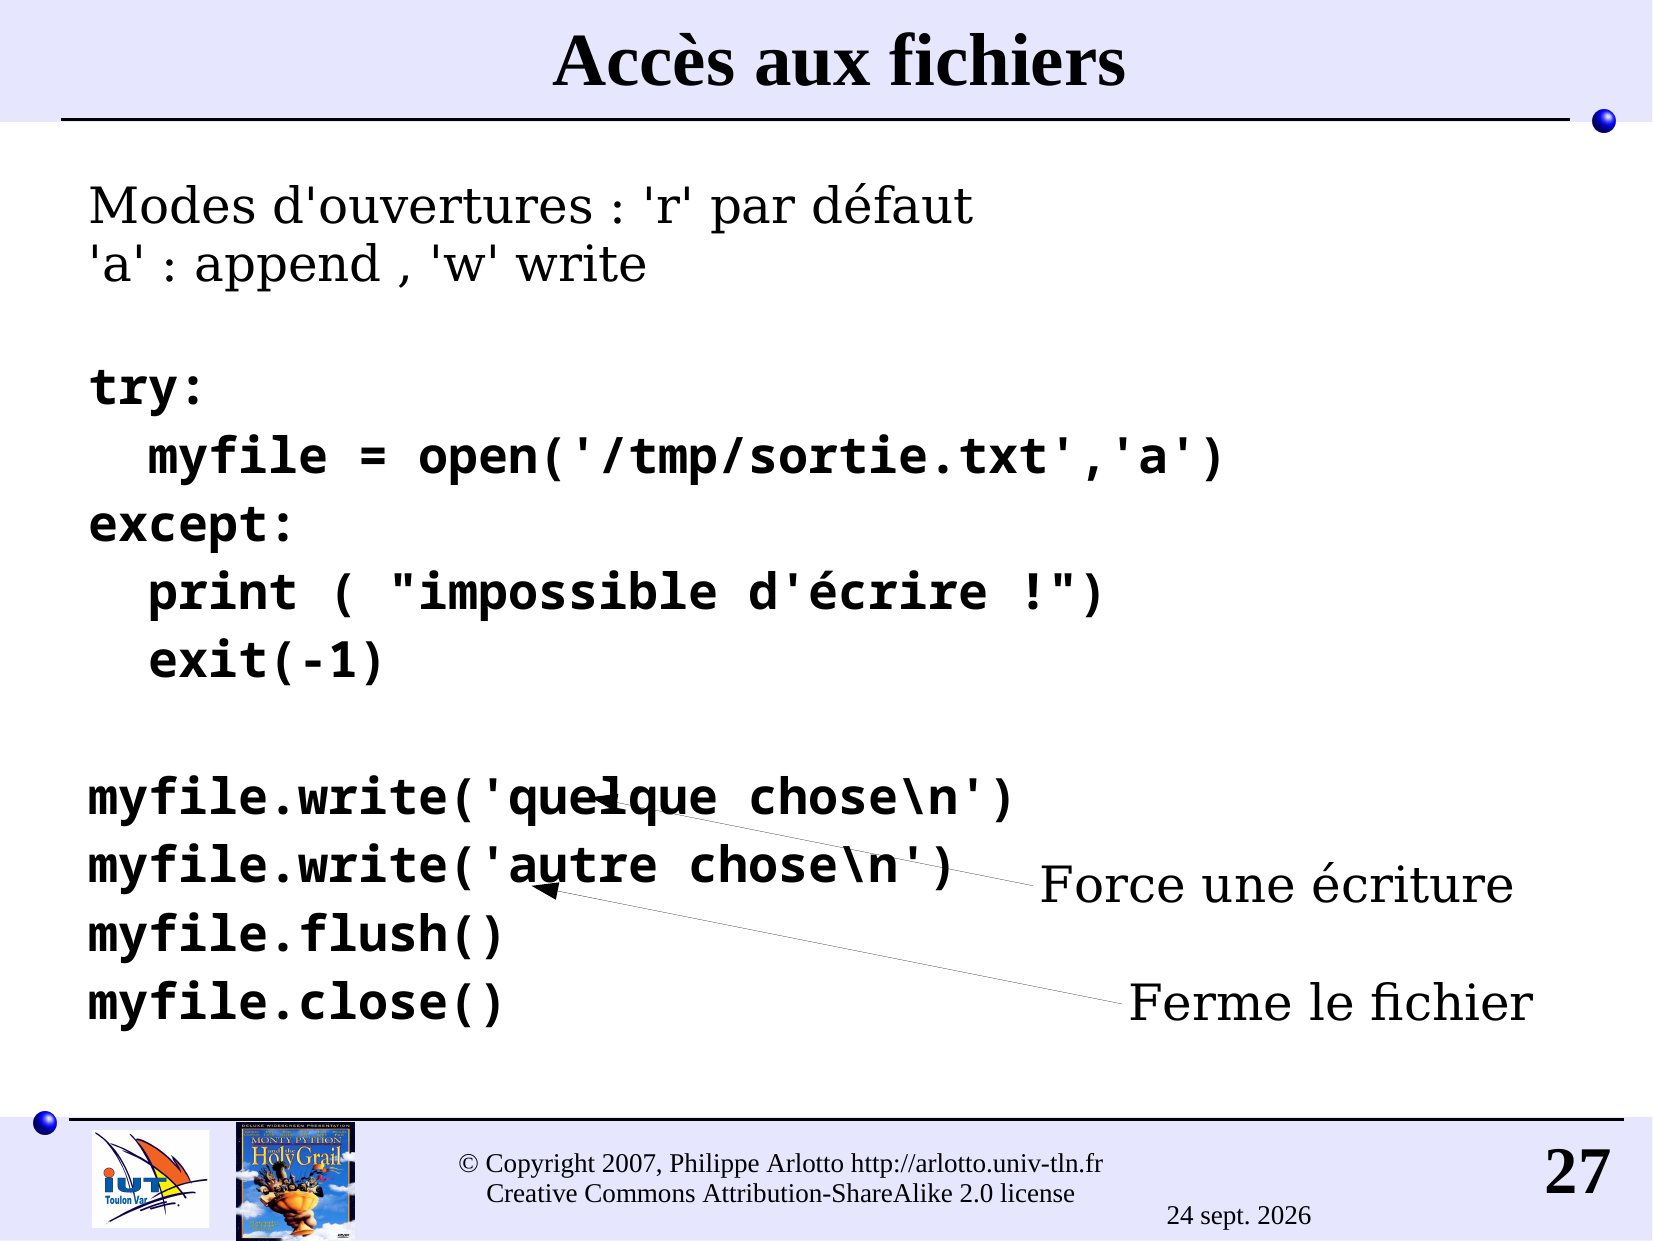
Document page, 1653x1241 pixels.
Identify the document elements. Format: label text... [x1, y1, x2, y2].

text_box Ferme le fichier [1128, 974, 1536, 1033]
text_box Force une écriture [1039, 856, 1516, 915]
title Accès aux fichiers [95, 11, 1585, 110]
text_box Modes d'ouvertures : 'r' par défaut 'a' : append , 'w' write try: myfile = open('/tmp/sortie.txt','a') except: print ( "impossible d'écrire !") exit(-1) myfile.write('quelque chose\n') myfile.write('autre chose\n') myfile.flush() myfile.close() [88, 176, 1229, 1123]
picture [236, 1123, 355, 1241]
